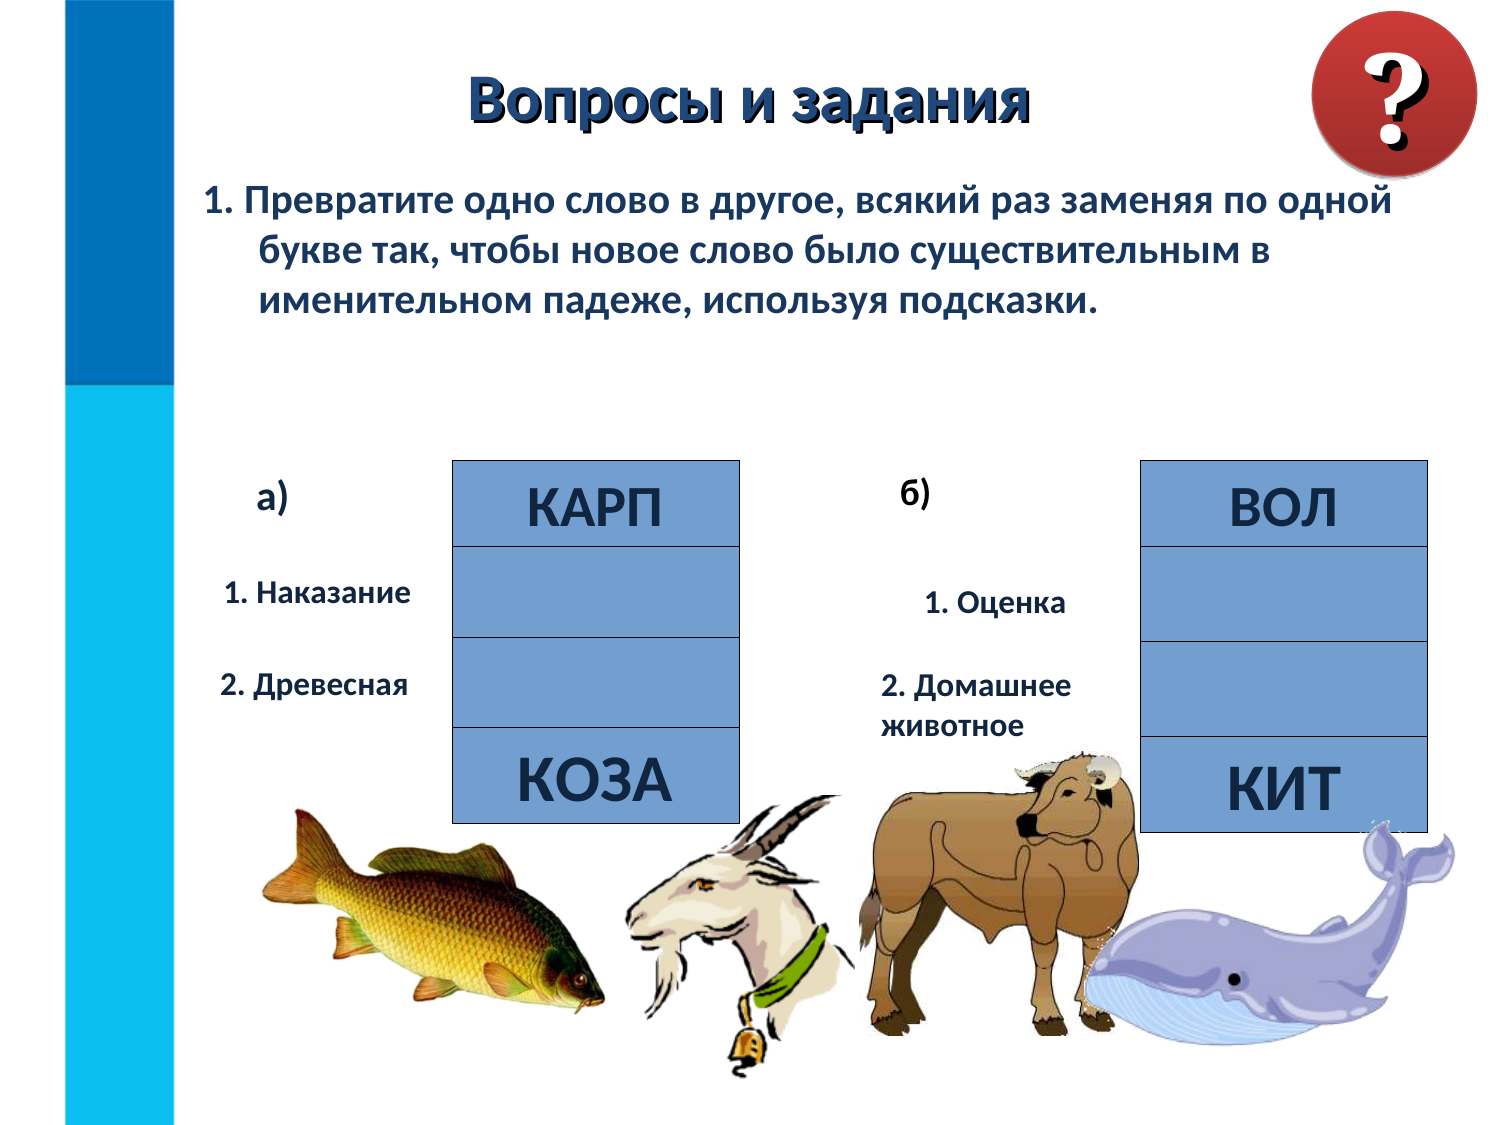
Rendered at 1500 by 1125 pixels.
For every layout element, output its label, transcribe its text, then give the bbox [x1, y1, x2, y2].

text_box 1. Превратите одно слово в другое, всякий раз заменяя по одной букве так, чтобы новое слово было существительным в именительном падеже, используя подсказки. [187, 164, 1456, 422]
picture [0, 0, 1500, 1125]
text_box 1. Наказание [208, 562, 434, 618]
table_cell [453, 547, 739, 637]
table_cell [453, 638, 739, 727]
text_box 2. Домашнее животное [866, 655, 1140, 752]
text_box а) [241, 460, 305, 527]
table_cell [1141, 547, 1427, 641]
table_header КАРП [453, 461, 739, 546]
table_cell [1141, 642, 1427, 736]
table_cell КОЗА [646, 767, 658, 785]
table_header ВОЛ [1141, 461, 1427, 546]
text_box 2. Древесная [205, 654, 432, 710]
text_box ? [1312, 11, 1477, 176]
text_box б) [884, 460, 947, 521]
table_cell КОЗА [453, 728, 739, 823]
text_box 1. Оценка [909, 572, 1082, 628]
title Вопросы и задания [75, 0, 1426, 188]
table_cell КИТ [1141, 737, 1427, 819]
